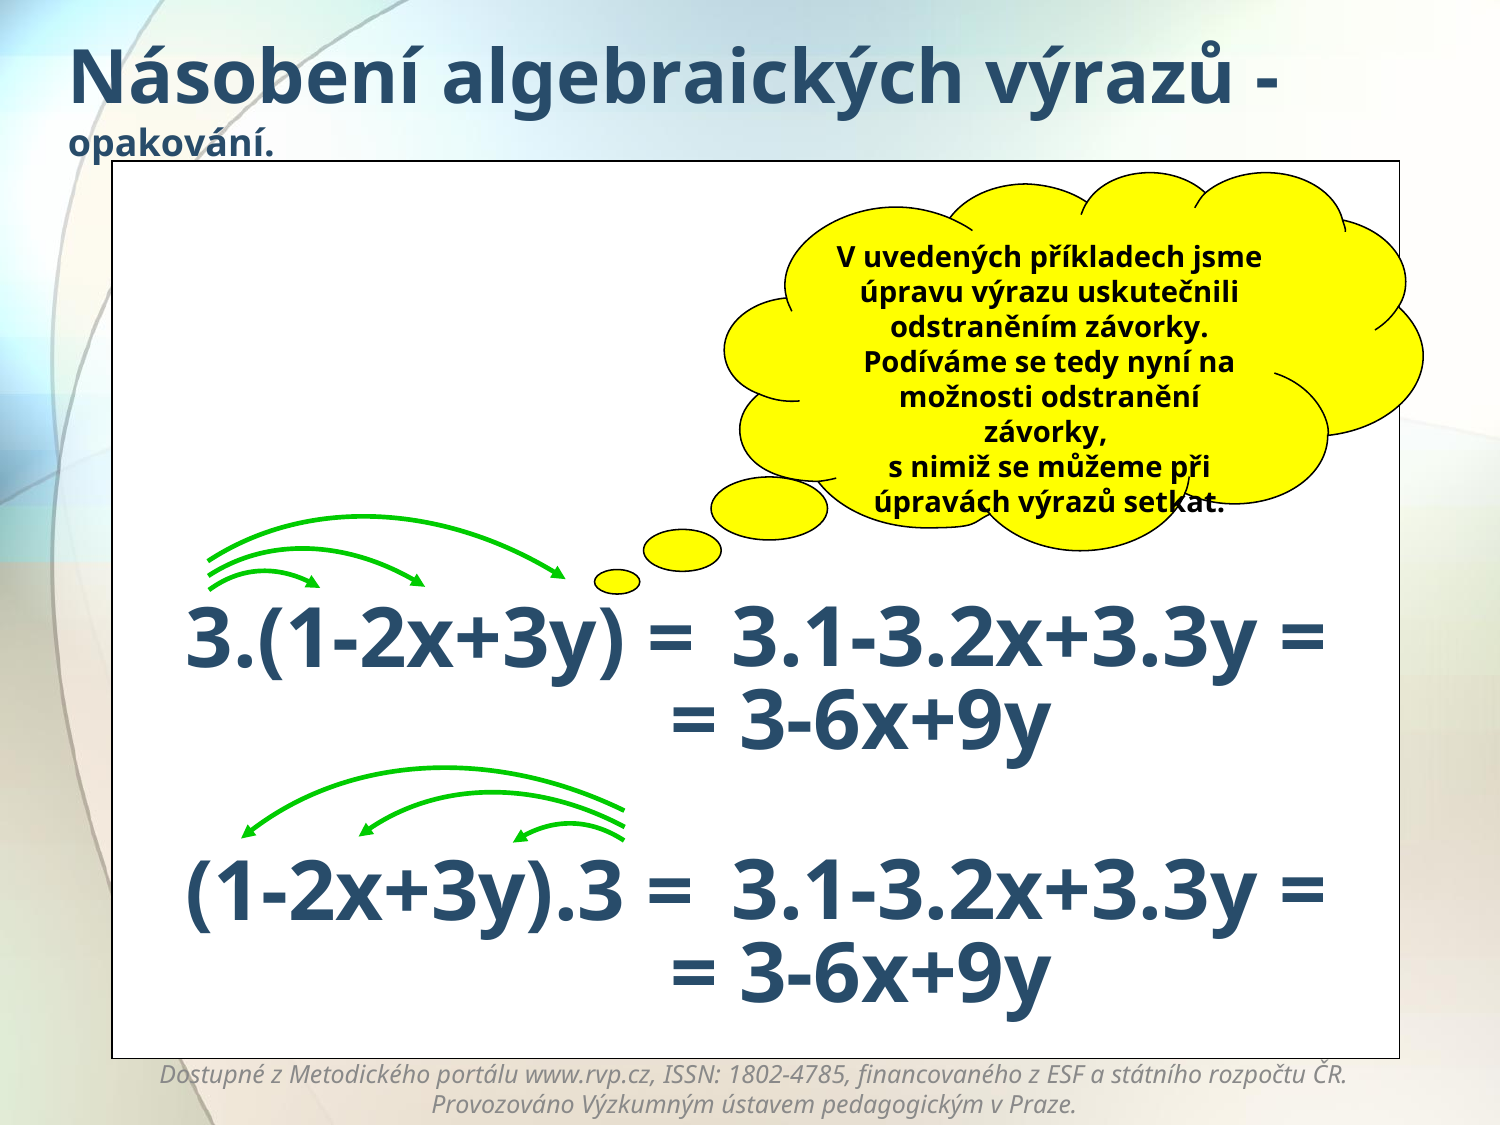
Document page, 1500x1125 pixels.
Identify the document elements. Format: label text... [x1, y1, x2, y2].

text_box 3.(1-2x+3y) = [171, 598, 810, 670]
text_box 3.1-3.2x+3.3y = [716, 850, 1414, 922]
picture [0, 0, 1500, 1125]
text_box Násobení algebraických výrazů - opakování. [53, 54, 1471, 138]
text_box (1-2x+3y).3 = [171, 851, 810, 923]
text_box V uvedených příkladech jsme úpravu výrazu uskutečnili odstraněním závorky. Podíváme se tedy nyní na možnosti odstranění závorky, s nimiž se můžeme při úpravách výrazů setkat. [711, 172, 1424, 551]
text_box [112, 160, 1400, 1059]
text_box = 3-6x+9y [655, 680, 1294, 752]
text_box = 3-6x+9y [655, 933, 1294, 1005]
text_box 3.1-3.2x+3.3y = [716, 597, 1414, 669]
